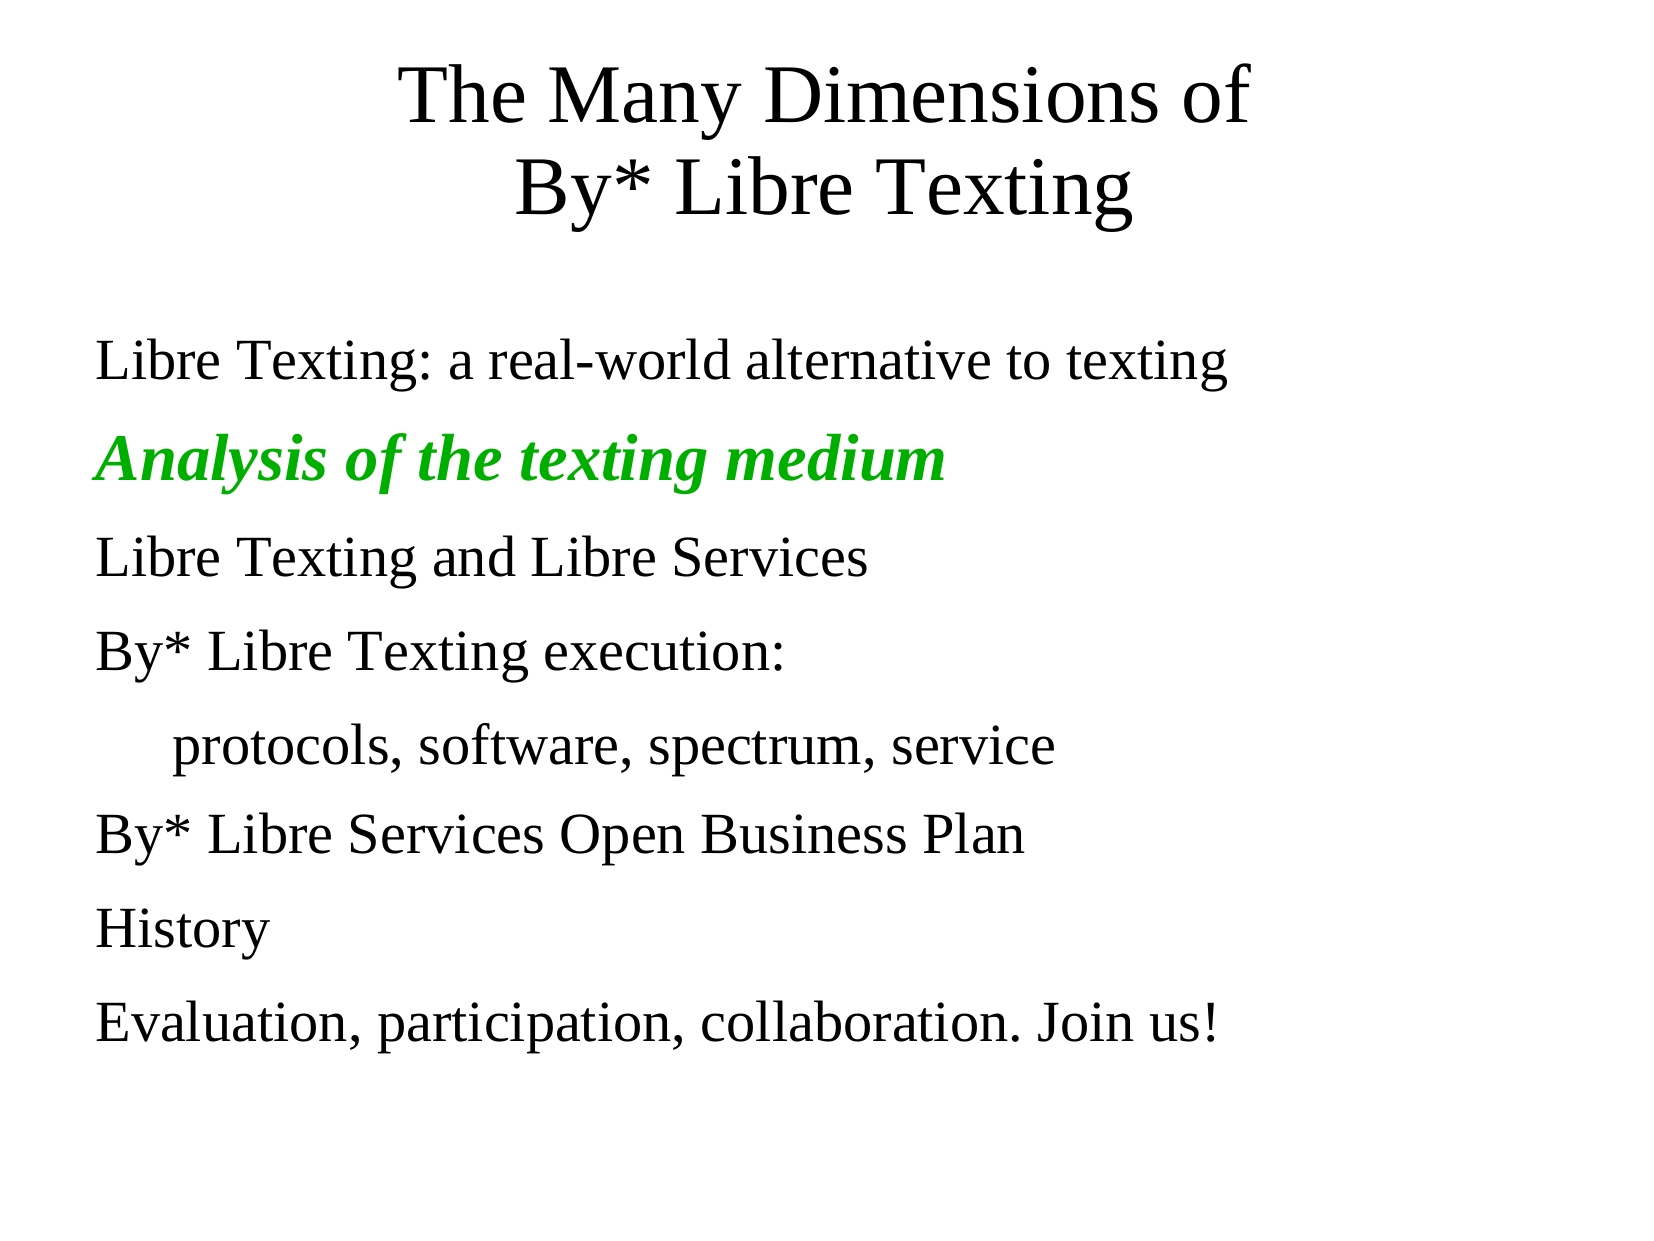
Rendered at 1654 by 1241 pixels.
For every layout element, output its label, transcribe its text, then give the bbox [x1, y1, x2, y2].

list Libre Texting: a real-world alternative to texting Analysis of the texting medium Libre Texting and Libre Services By* Libre Texting execution: protocols, software, spectrum, service By* Libre Services Open Business Plan History Evaluation, participation, collaboration. Join us! [77, 327, 1575, 1113]
title The Many Dimensions of By* Libre Texting [119, 36, 1532, 245]
